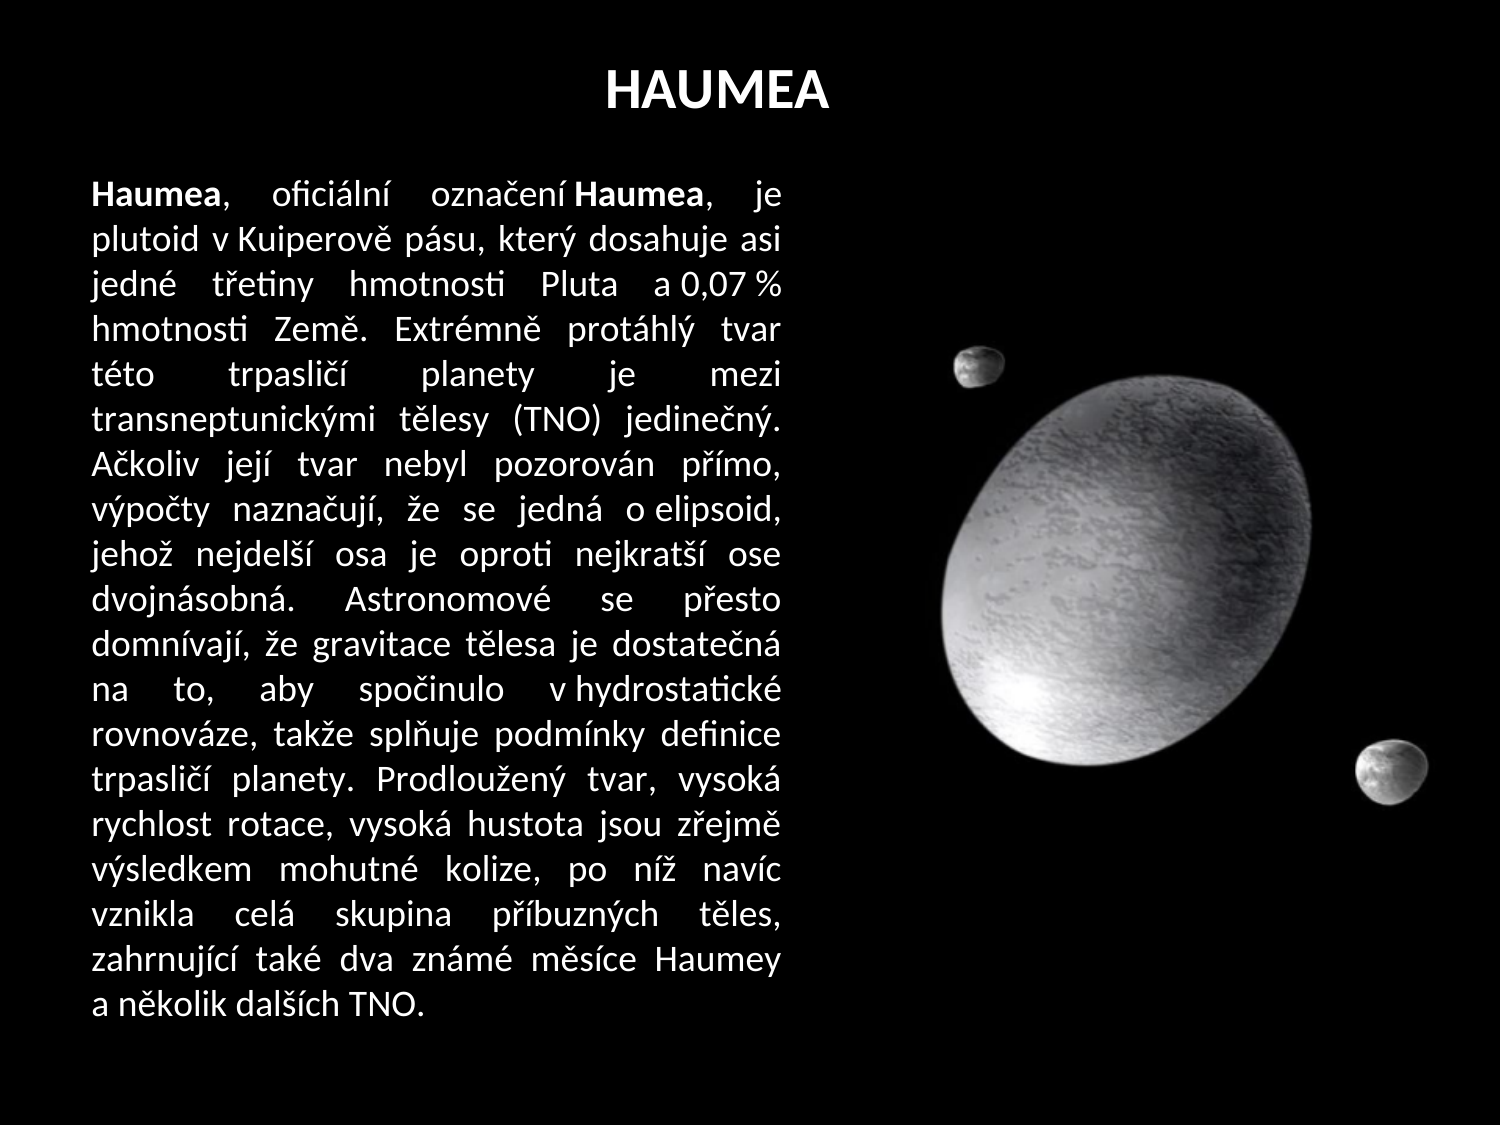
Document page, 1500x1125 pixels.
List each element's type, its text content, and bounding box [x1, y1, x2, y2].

picture [813, 302, 1500, 880]
text_box HAUMEA [590, 42, 845, 129]
text_box Haumea, oficiální označení Haumea, je plutoid v Kuiperově pásu, který dosahuje asi jedné třetiny hmotnosti Pluta a 0,07 % hmotnosti Země. Extrémně protáhlý tvar této trpasličí planety je mezi transneptunickými tělesy (TNO) jedinečný. Ačkoliv její tvar nebyl pozorován přímo, výpočty naznačují, že se jedná o elipsoid, jehož nejdelší osa je oproti nejkratší ose dvojnásobná. Astronomové se přesto domnívají, že gravitace tělesa je dostatečná na to, aby spočinulo v hydrostatické rovnováze, takže splňuje podmínky definice trpasličí planety. Prodloužený tvar, vysoká rychlost rotace, vysoká hustota jsou zřejmě výsledkem mohutné kolize, po níž navíc vznikla celá skupina příbuzných těles, zahrnující také dva známé měsíce Haumey a několik dalších TNO. [76, 160, 798, 1032]
